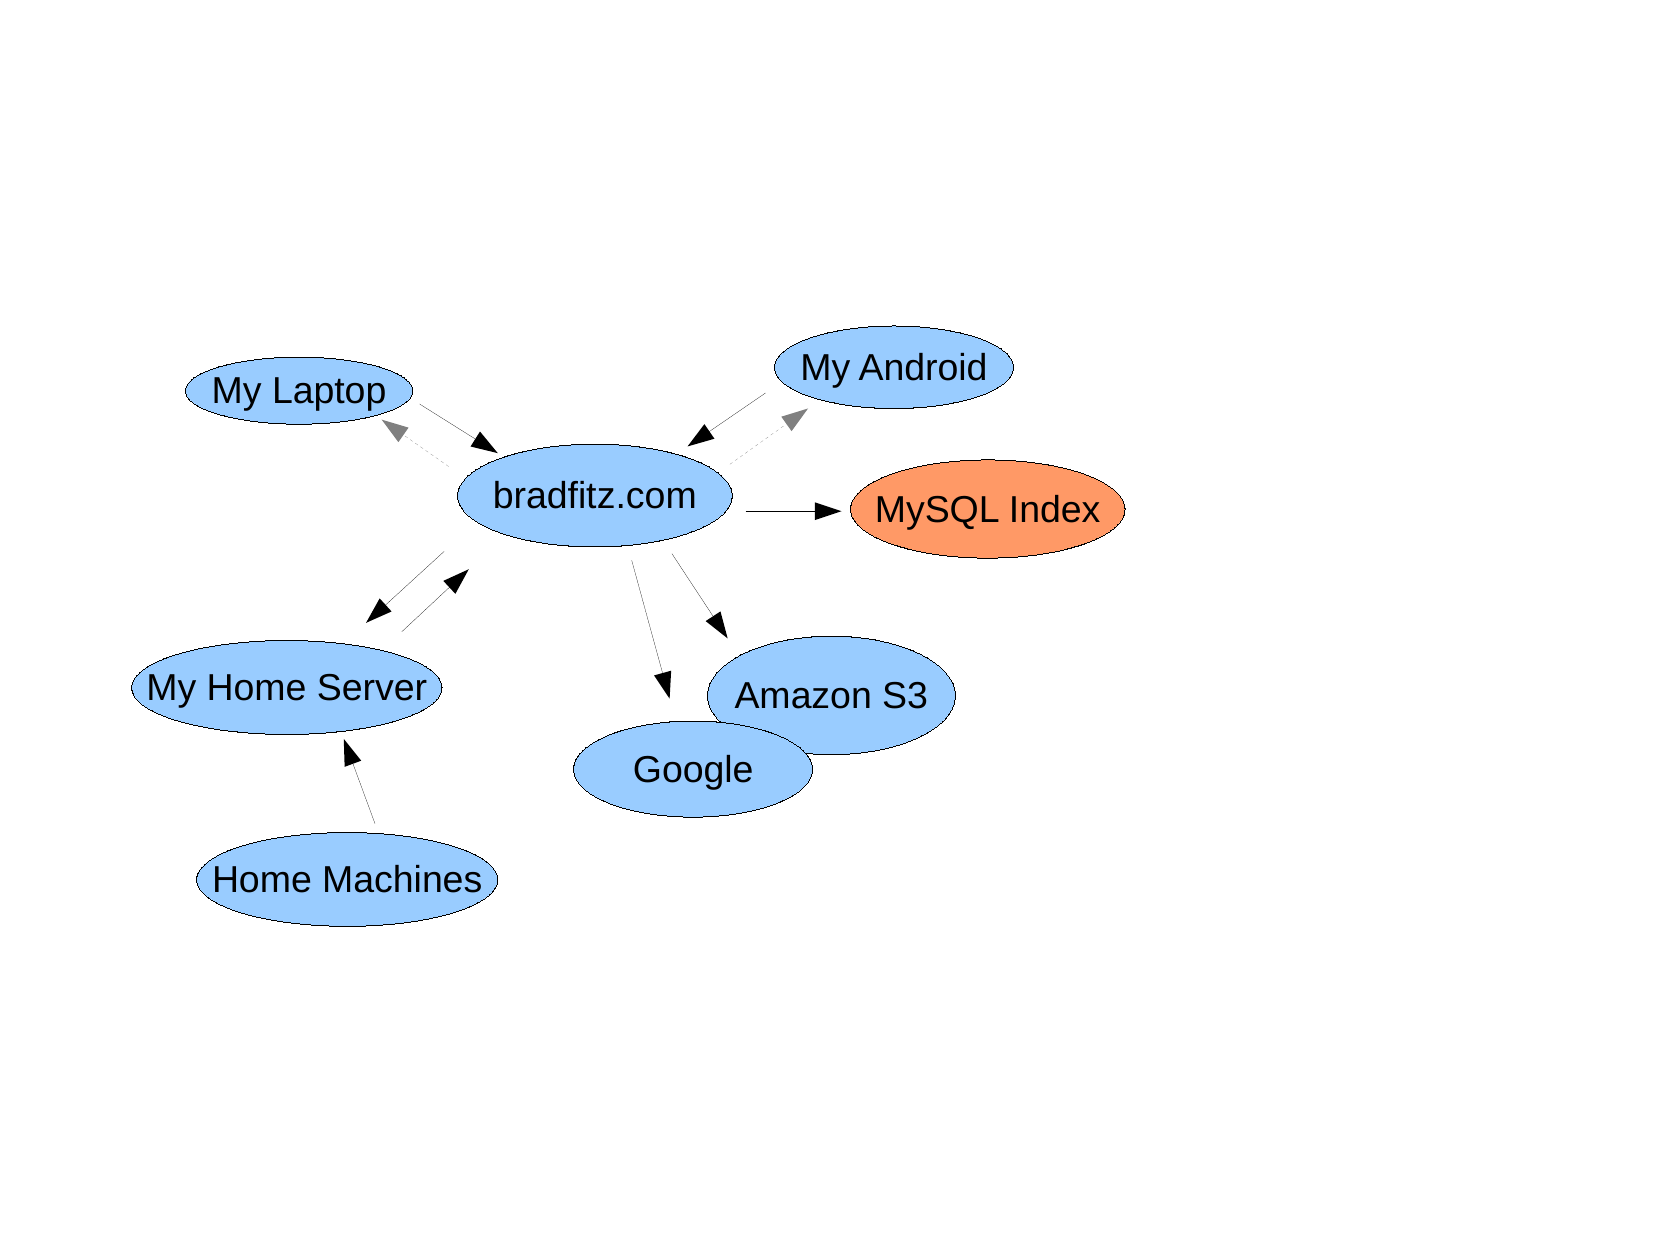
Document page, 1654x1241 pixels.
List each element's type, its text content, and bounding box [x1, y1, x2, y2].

text_box Google [573, 721, 813, 818]
text_box Amazon S3 [707, 636, 956, 755]
text_box Home Machines [196, 832, 498, 927]
text_box MySQL Index [850, 459, 1126, 559]
text_box My Home Server [131, 640, 443, 735]
text_box My Laptop [185, 357, 413, 425]
text_box My Android [774, 325, 1014, 409]
text_box bradfitz.com [457, 444, 733, 547]
